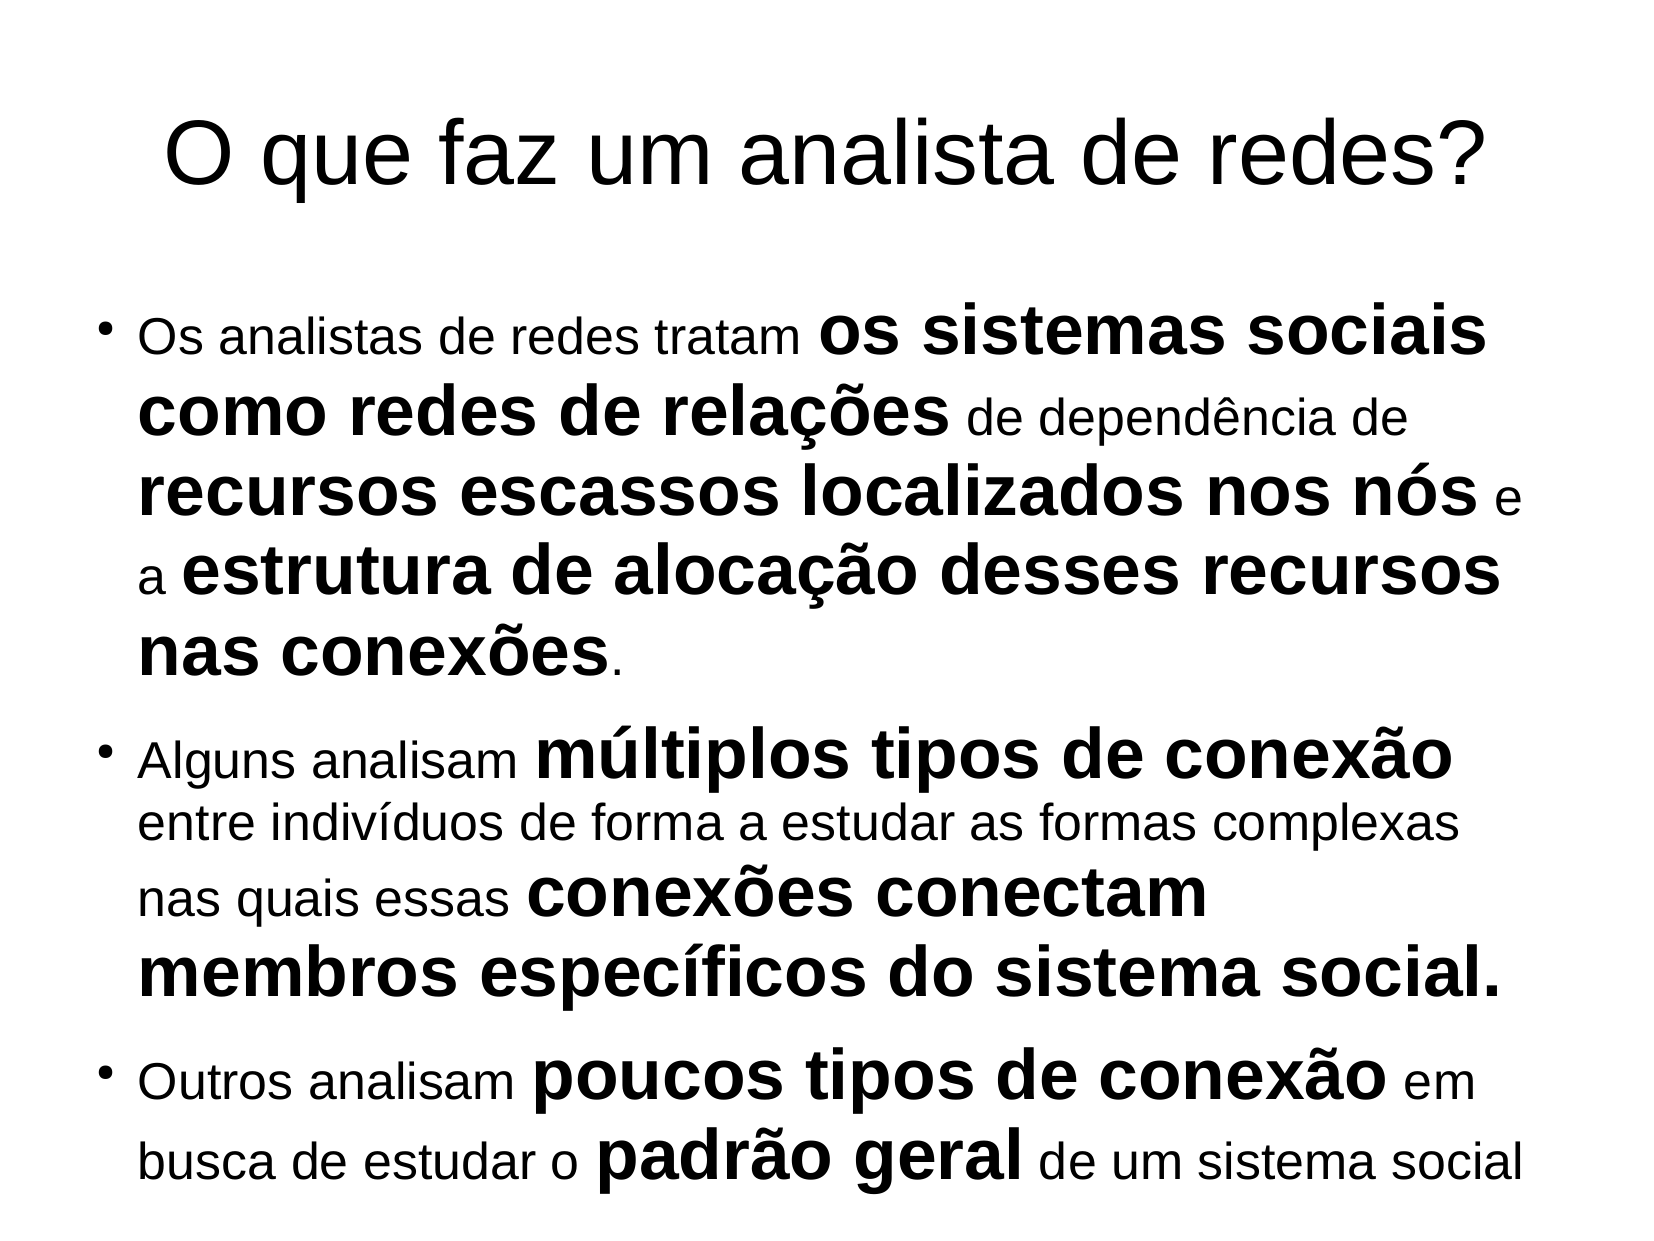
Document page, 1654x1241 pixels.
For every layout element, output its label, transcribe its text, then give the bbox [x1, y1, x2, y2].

list Os analistas de redes tratam os sistemas sociais como redes de relações de dependência de recursos escassos localizados nos nós e a estrutura de alocação desses recursos nas conexões. Alguns analisam múltiplos tipos de conexão entre indivíduos de forma a estudar as formas complexas nas quais essas conexões conectam membros específicos do sistema social. Outros analisam poucos tipos de conexão em busca de estudar o padrão geral de um sistema social [82, 290, 1538, 1241]
title O que faz um analista de redes? [82, 49, 1571, 257]
